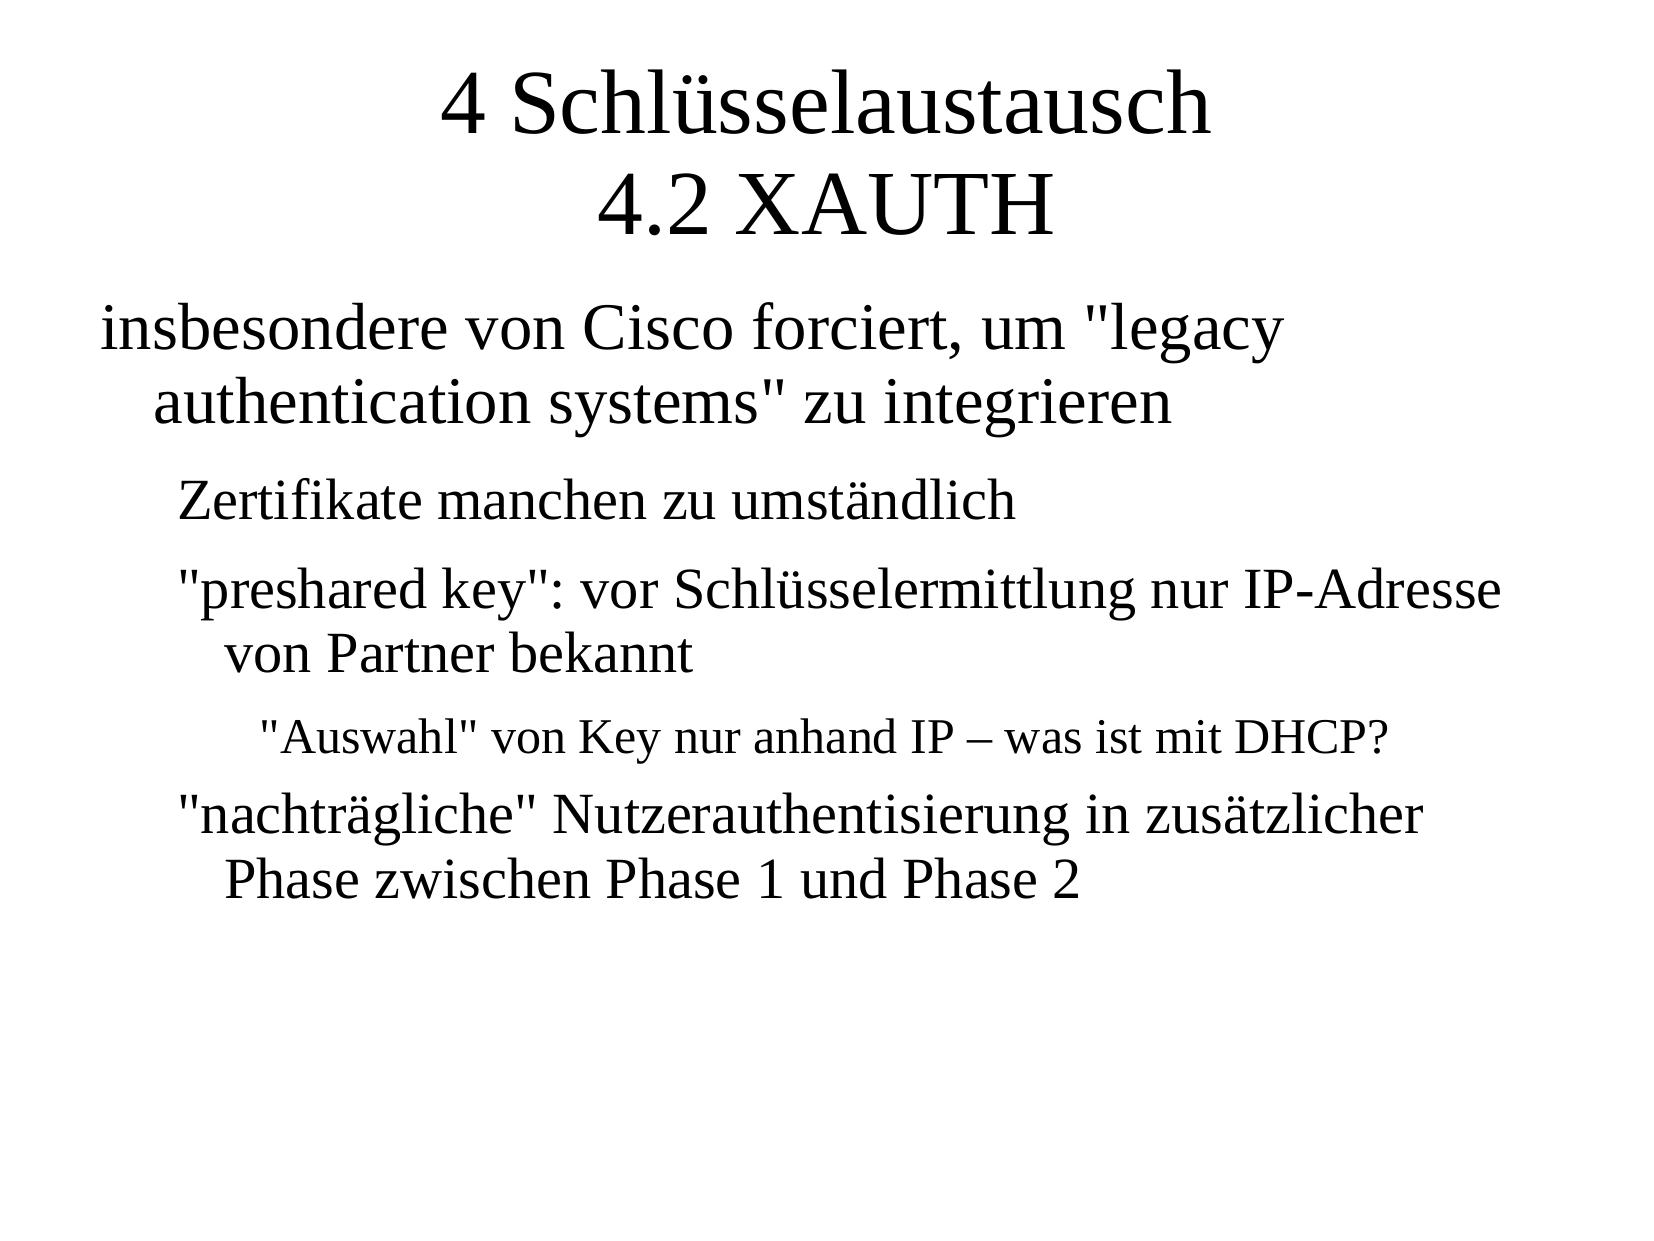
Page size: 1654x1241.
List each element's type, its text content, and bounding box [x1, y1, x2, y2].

list insbesondere von Cisco forciert, um "legacy authentication systems" zu integrieren Zertifikate manchen zu umständlich "preshared key": vor Schlüsselermittlung nur IP-Adresse von Partner bekannt "Auswahl" von Key nur anhand IP – was ist mit DHCP? "nachträgliche" Nutzerauthentisierung in zusätzlicher Phase zwischen Phase 1 und Phase 2 [82, 290, 1571, 1109]
title 4 Schlüsselaustausch 4.2 XAUTH [82, 49, 1571, 257]
